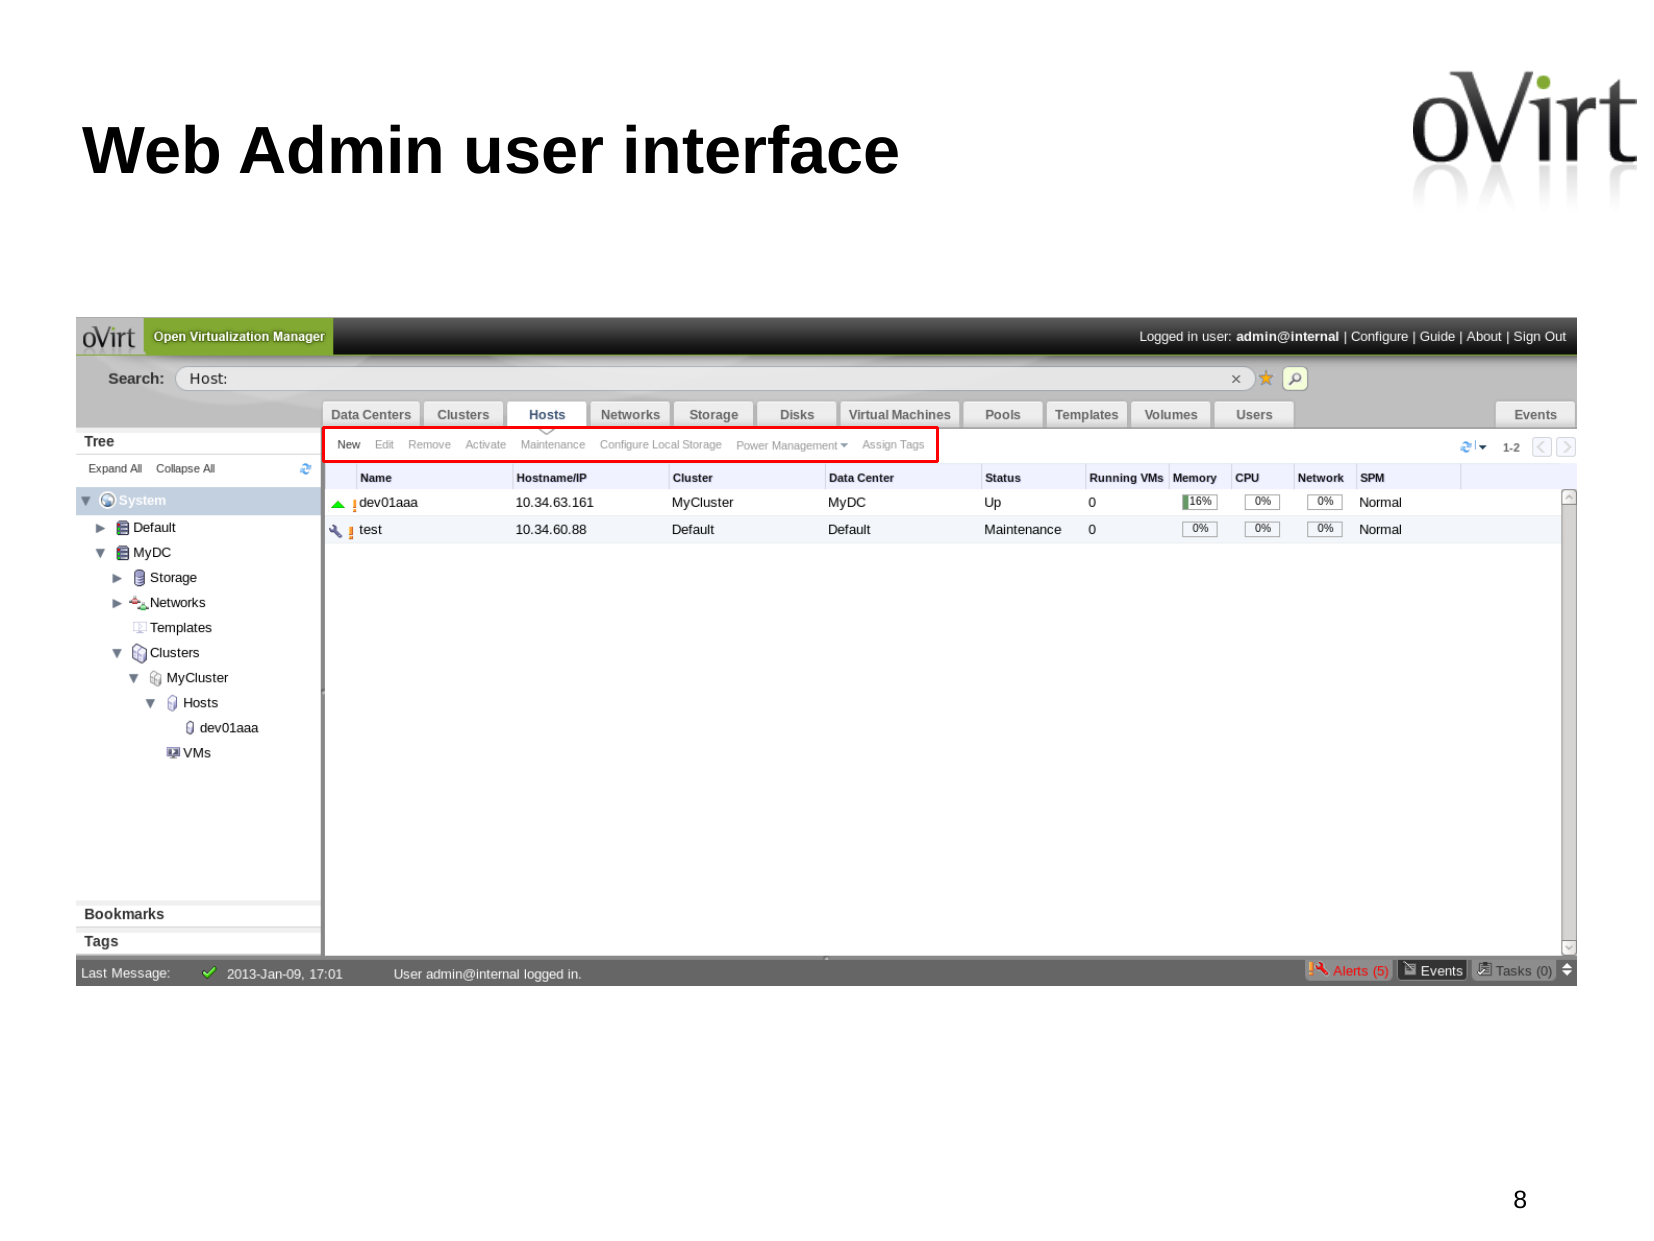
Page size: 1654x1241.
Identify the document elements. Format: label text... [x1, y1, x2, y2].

picture [76, 317, 1577, 986]
picture [1413, 63, 1637, 212]
title Web Admin user interface [82, 37, 1303, 226]
